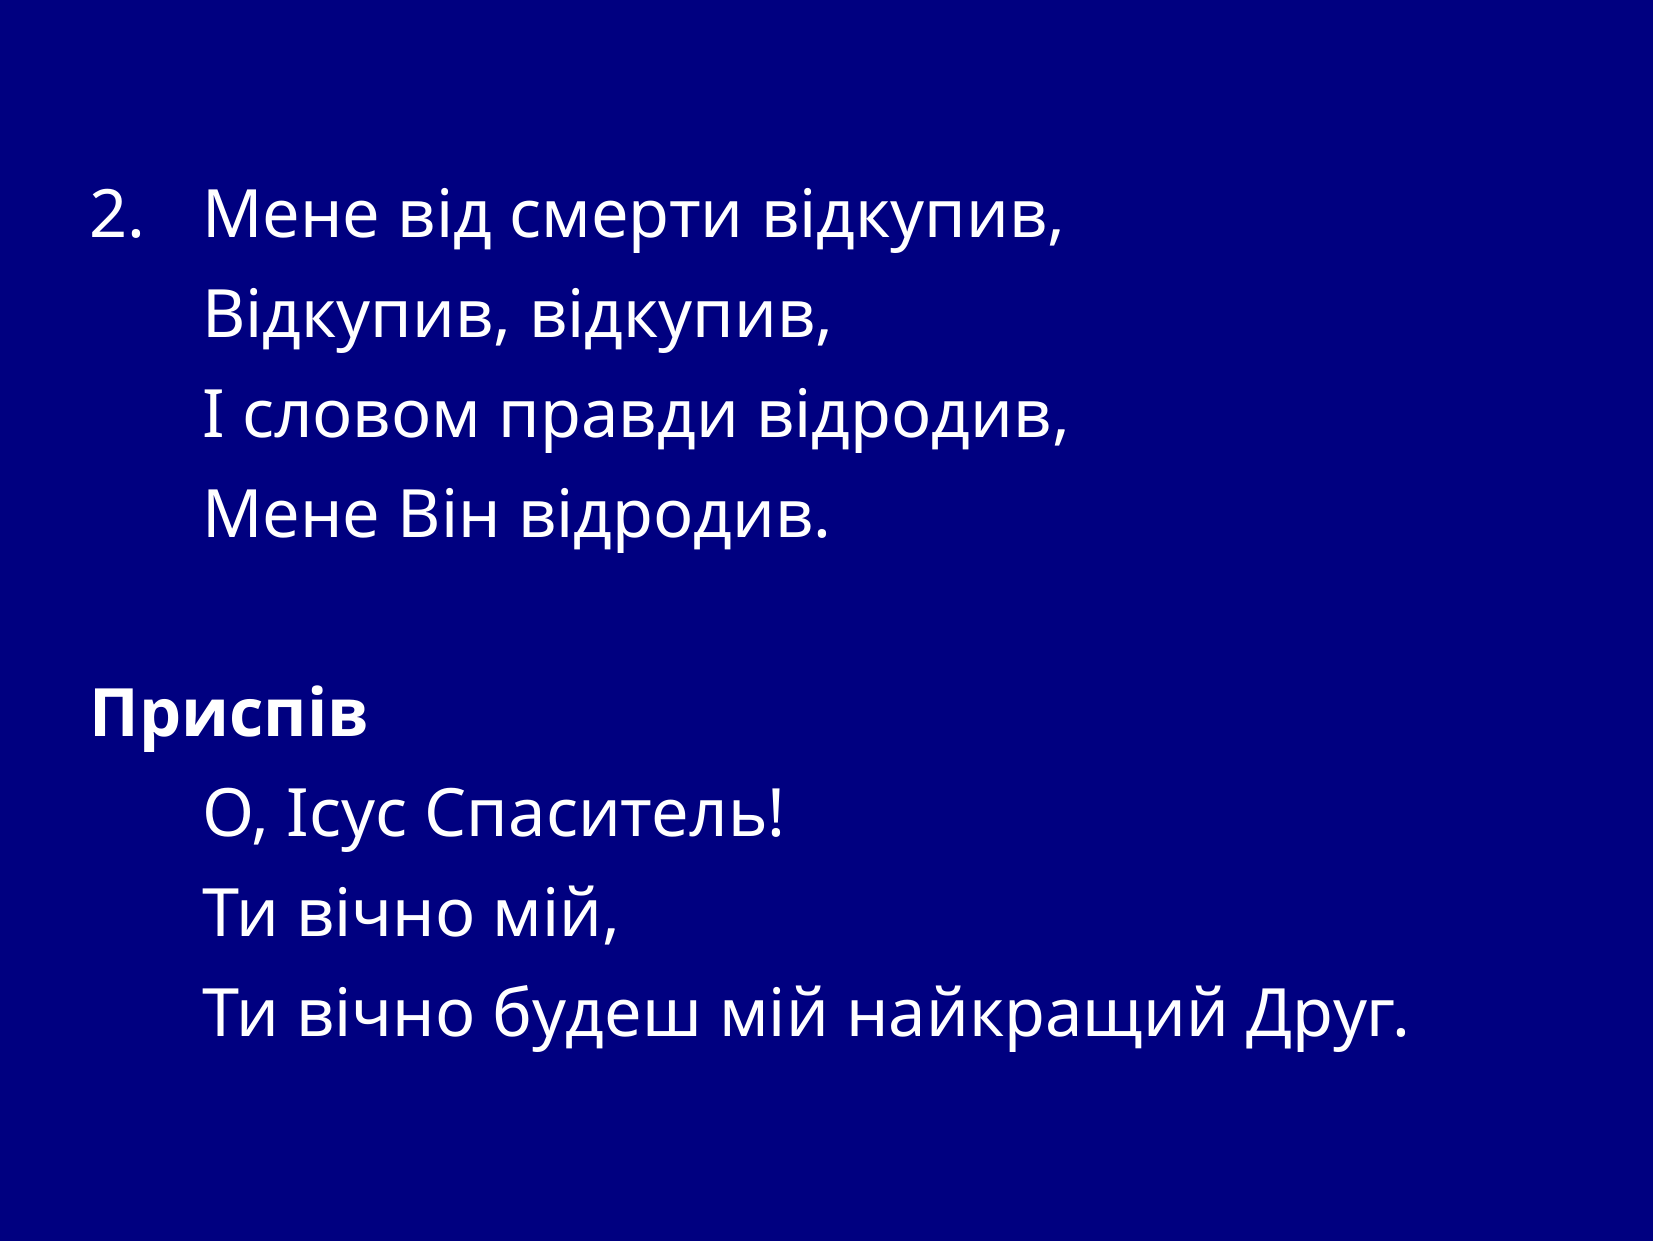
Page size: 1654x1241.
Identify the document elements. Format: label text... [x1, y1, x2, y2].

text_box 2. Мене від смерти відкупив, Відкупив, відкупив, І словом правди відродив, Мене Він відродив. Приспів О, Ісус Спаситель! Ти вічно мій, Ти вічно будеш мій найкращий Друг. [75, 150, 1576, 1163]
